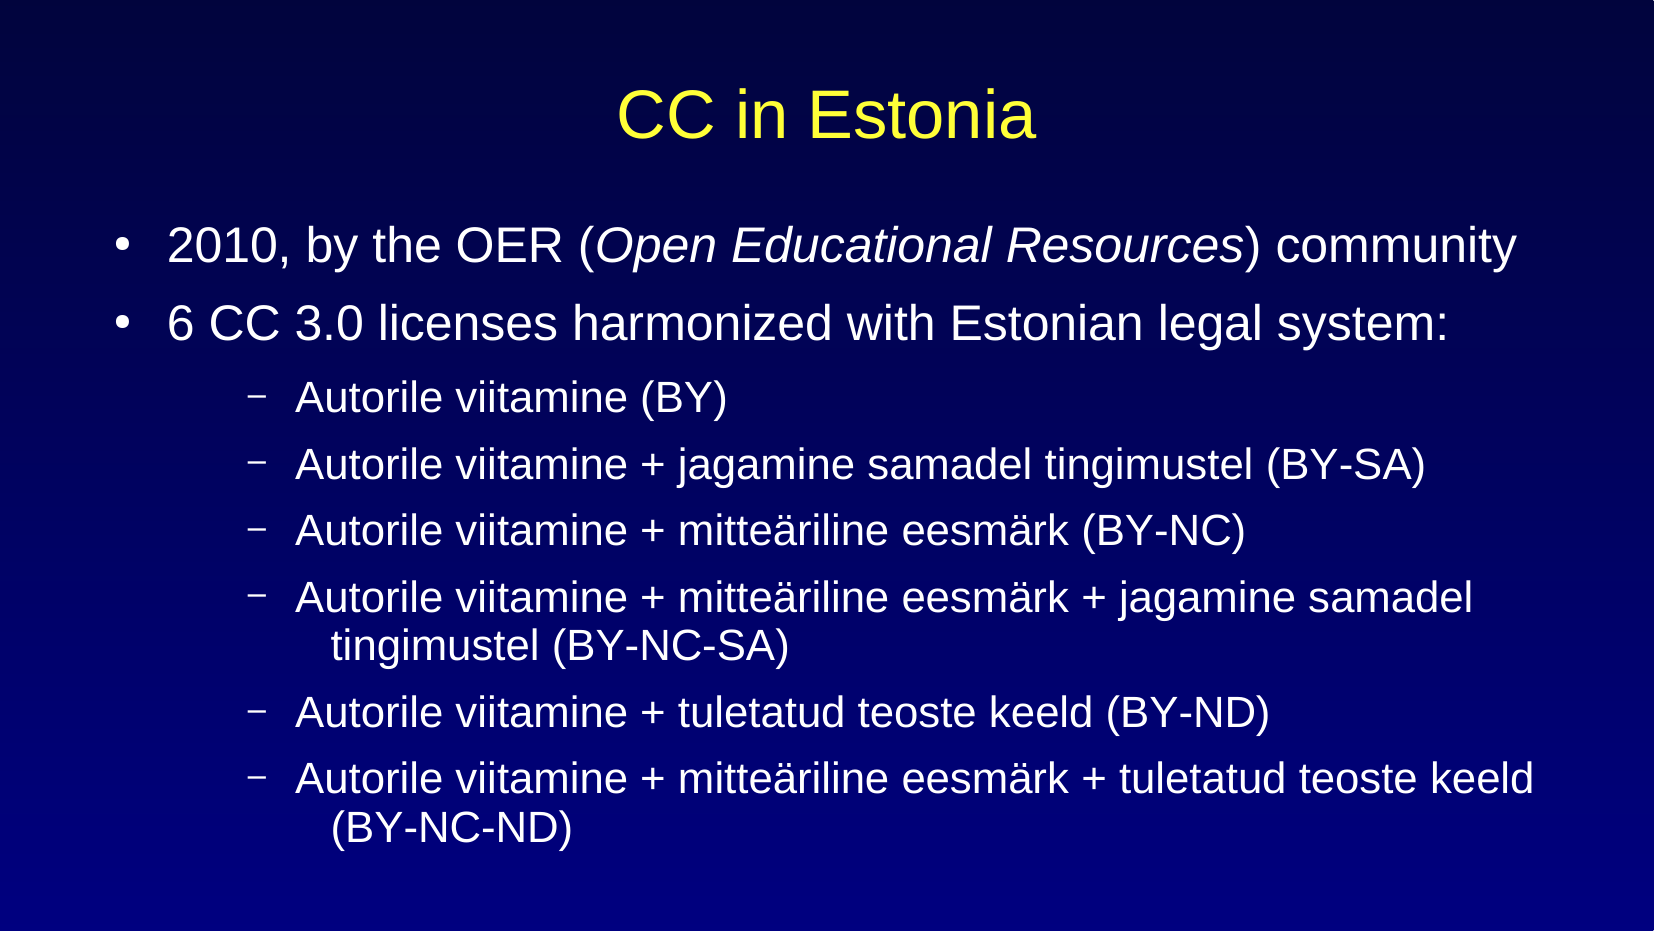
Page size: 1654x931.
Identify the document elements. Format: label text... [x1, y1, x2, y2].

title CC in Estonia [82, 37, 1571, 193]
list 2010, by the OER (Open Educational Resources) community 6 CC 3.0 licenses harmonized with Estonian legal system: Autorile viitamine (BY) Autorile viitamine + jagamine samadel tingimustel (BY-SA) Autorile viitamine + mitteäriline eesmärk (BY-NC) Autorile viitamine + mitteäriline eesmärk + jagamine samadel tingimustel (BY-NC-SA) Autorile viitamine + tuletatud teoste keeld (BY-ND) Autorile viitamine + mitteäriline eesmärk + tuletatud teoste keeld (BY-NC-ND) [82, 217, 1571, 852]
